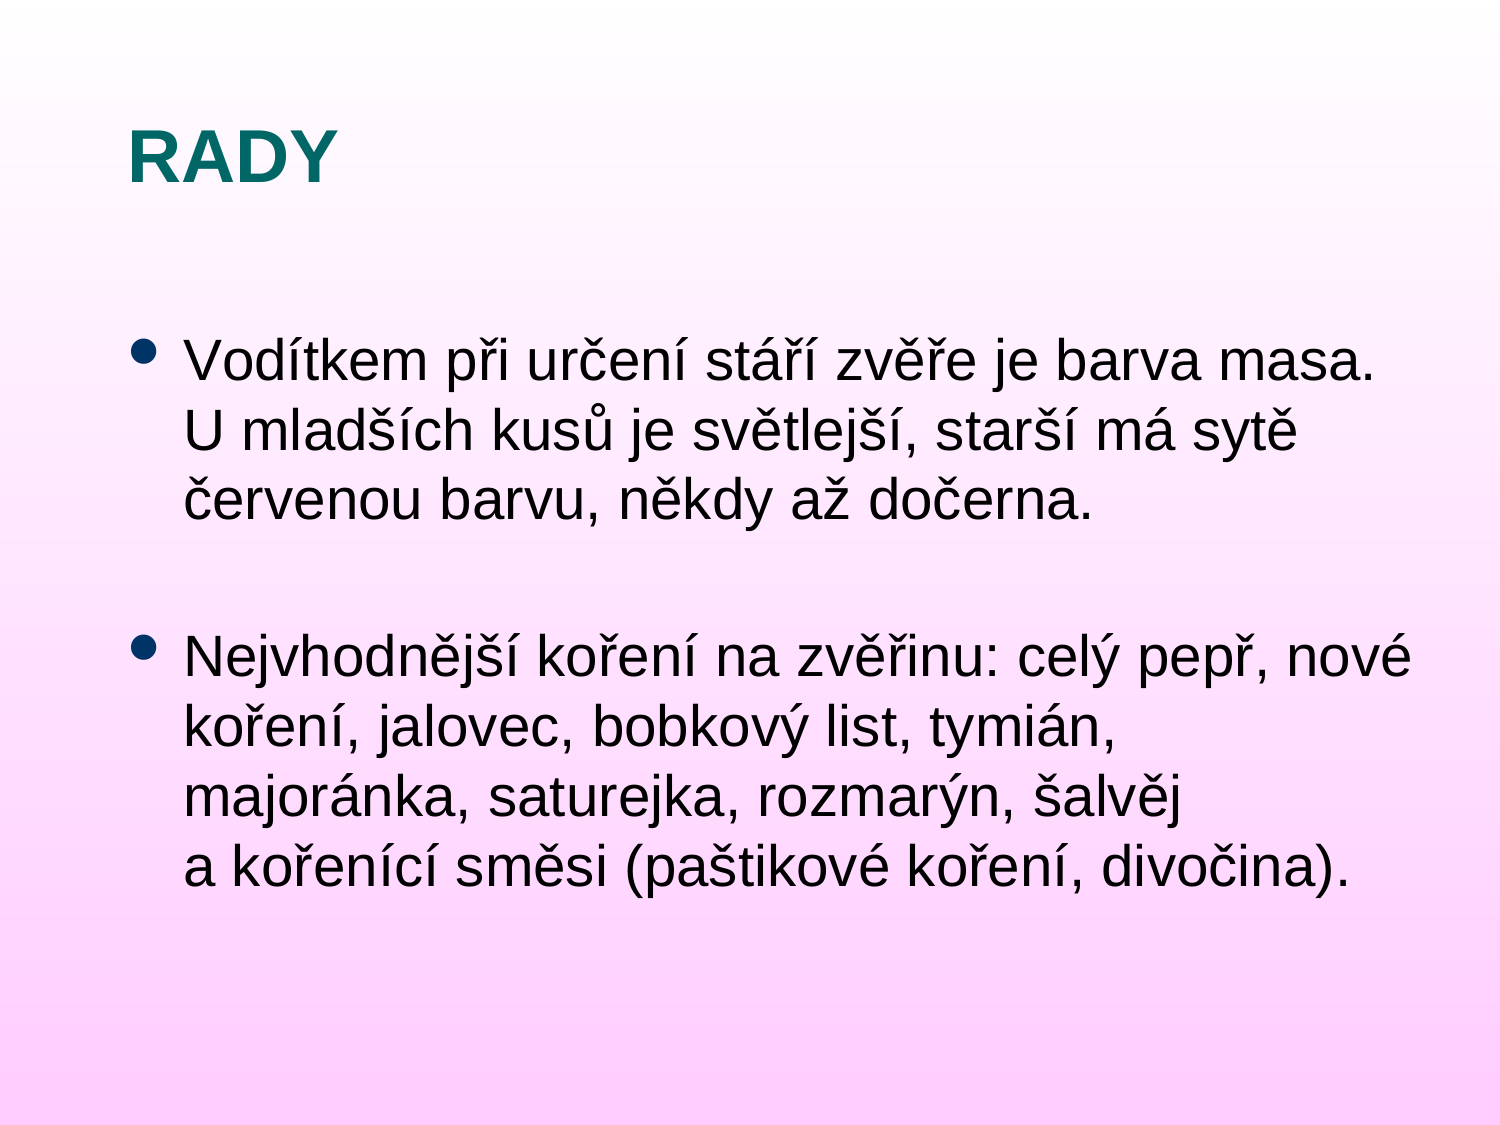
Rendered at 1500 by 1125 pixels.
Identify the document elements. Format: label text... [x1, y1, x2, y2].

title RADY [112, 42, 1389, 207]
list Vodítkem při určení stáří zvěře je barva masa. U mladších kusů je světlejší, starší má sytě červenou barvu, někdy až dočerna. Nejvhodnější koření na zvěřinu: celý pepř, nové koření, jalovec, bobkový list, tymián, majoránka, saturejka, rozmarýn, šalvěj a kořenící směsi (paštikové koření, divočina). [112, 314, 1436, 1125]
